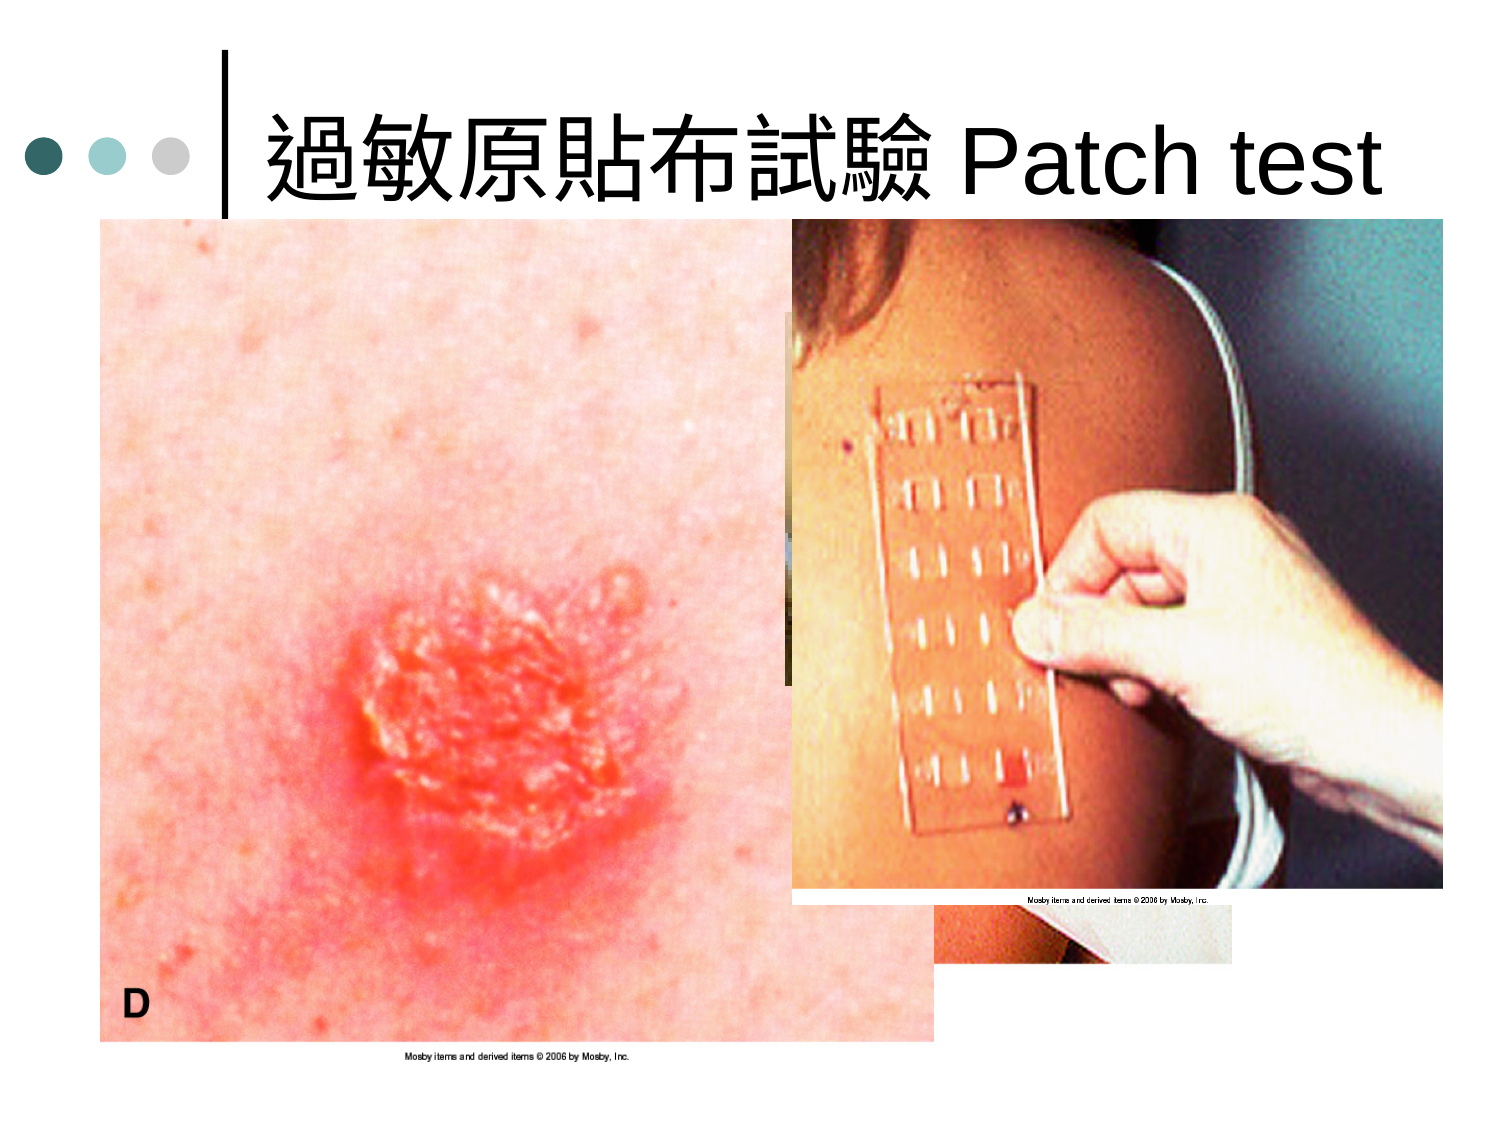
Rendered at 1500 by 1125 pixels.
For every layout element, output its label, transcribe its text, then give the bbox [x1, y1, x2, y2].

title 過敏原貼布試驗Patch test [249, 31, 1400, 219]
picture [100, 220, 1443, 1063]
